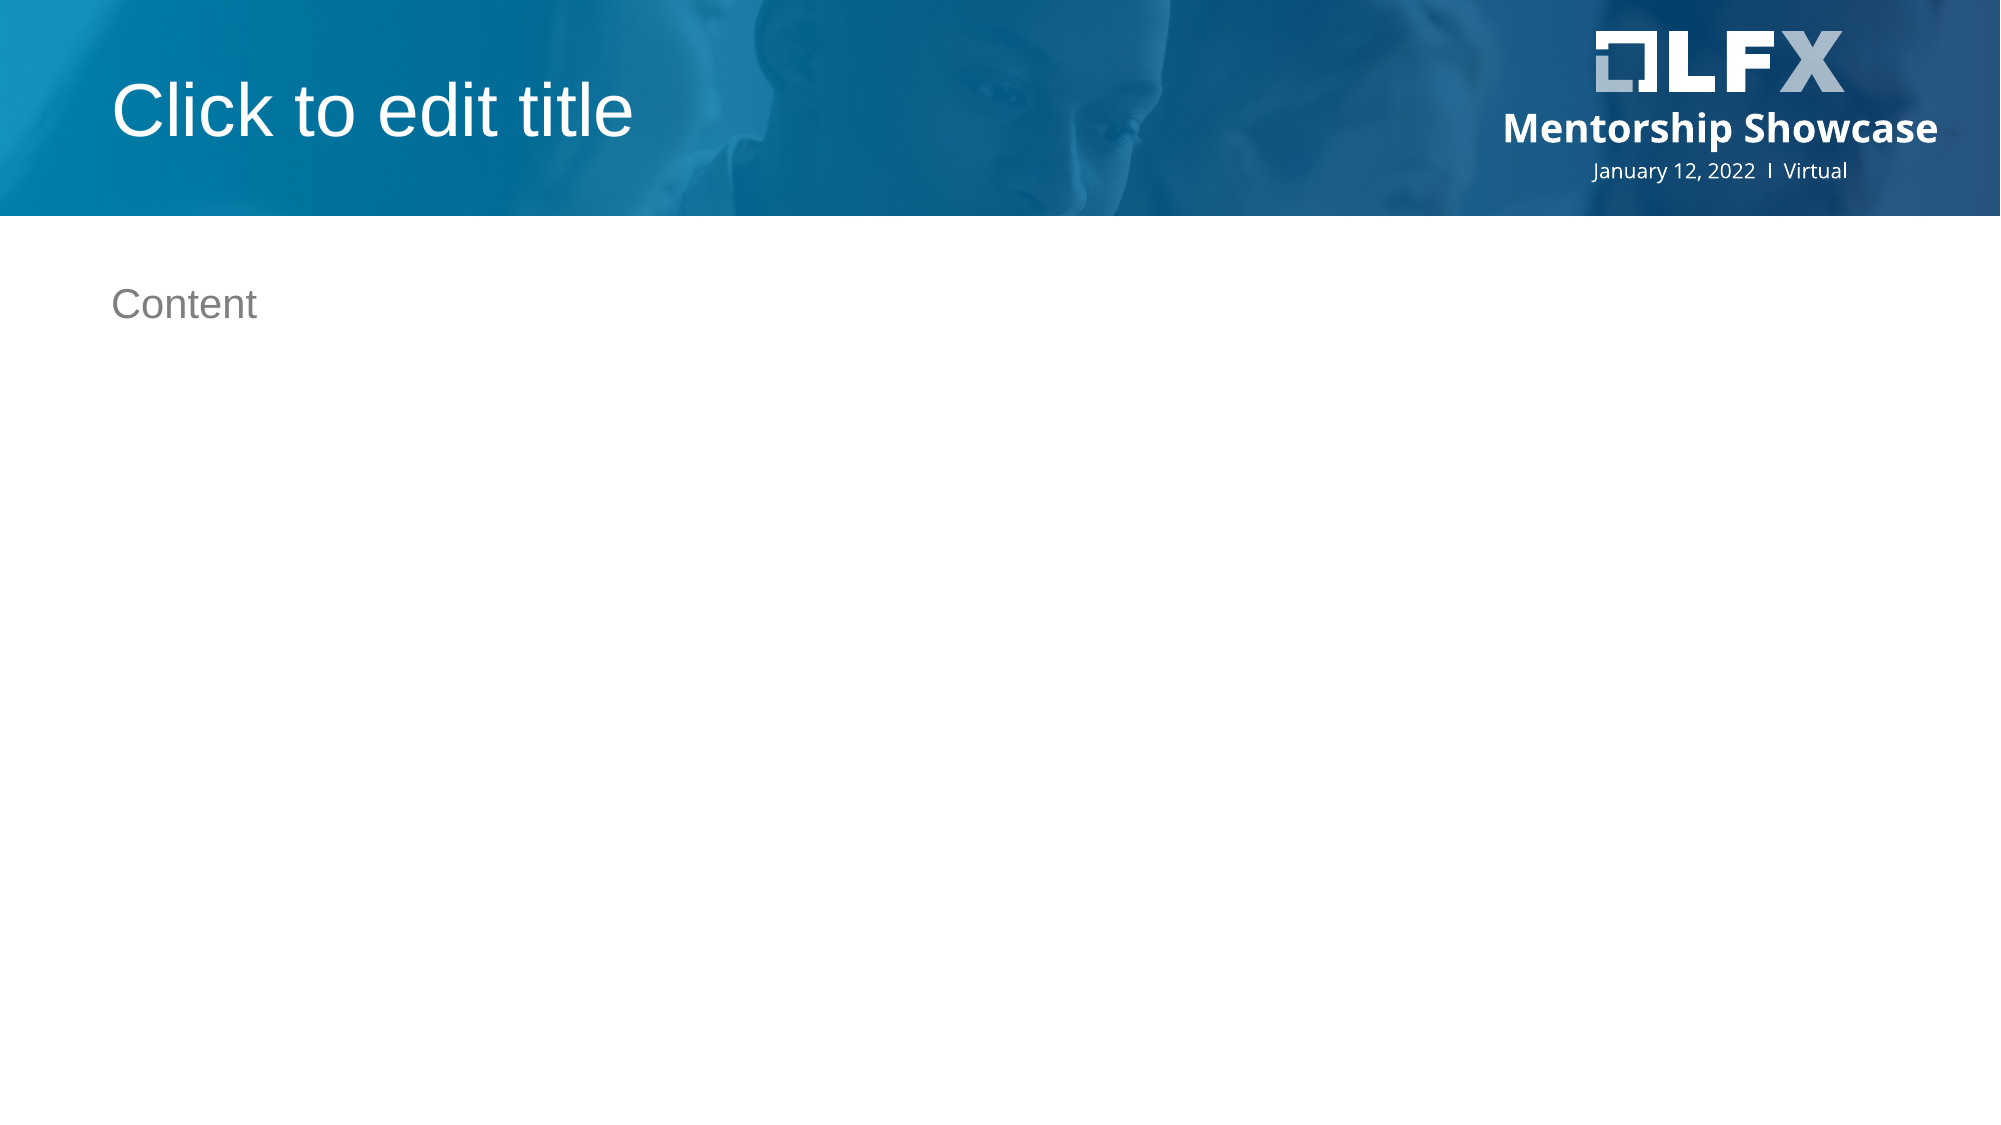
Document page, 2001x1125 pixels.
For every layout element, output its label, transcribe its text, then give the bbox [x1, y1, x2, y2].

text_box Content [96, 269, 1113, 387]
text_box Click to edit title [96, 53, 1113, 171]
